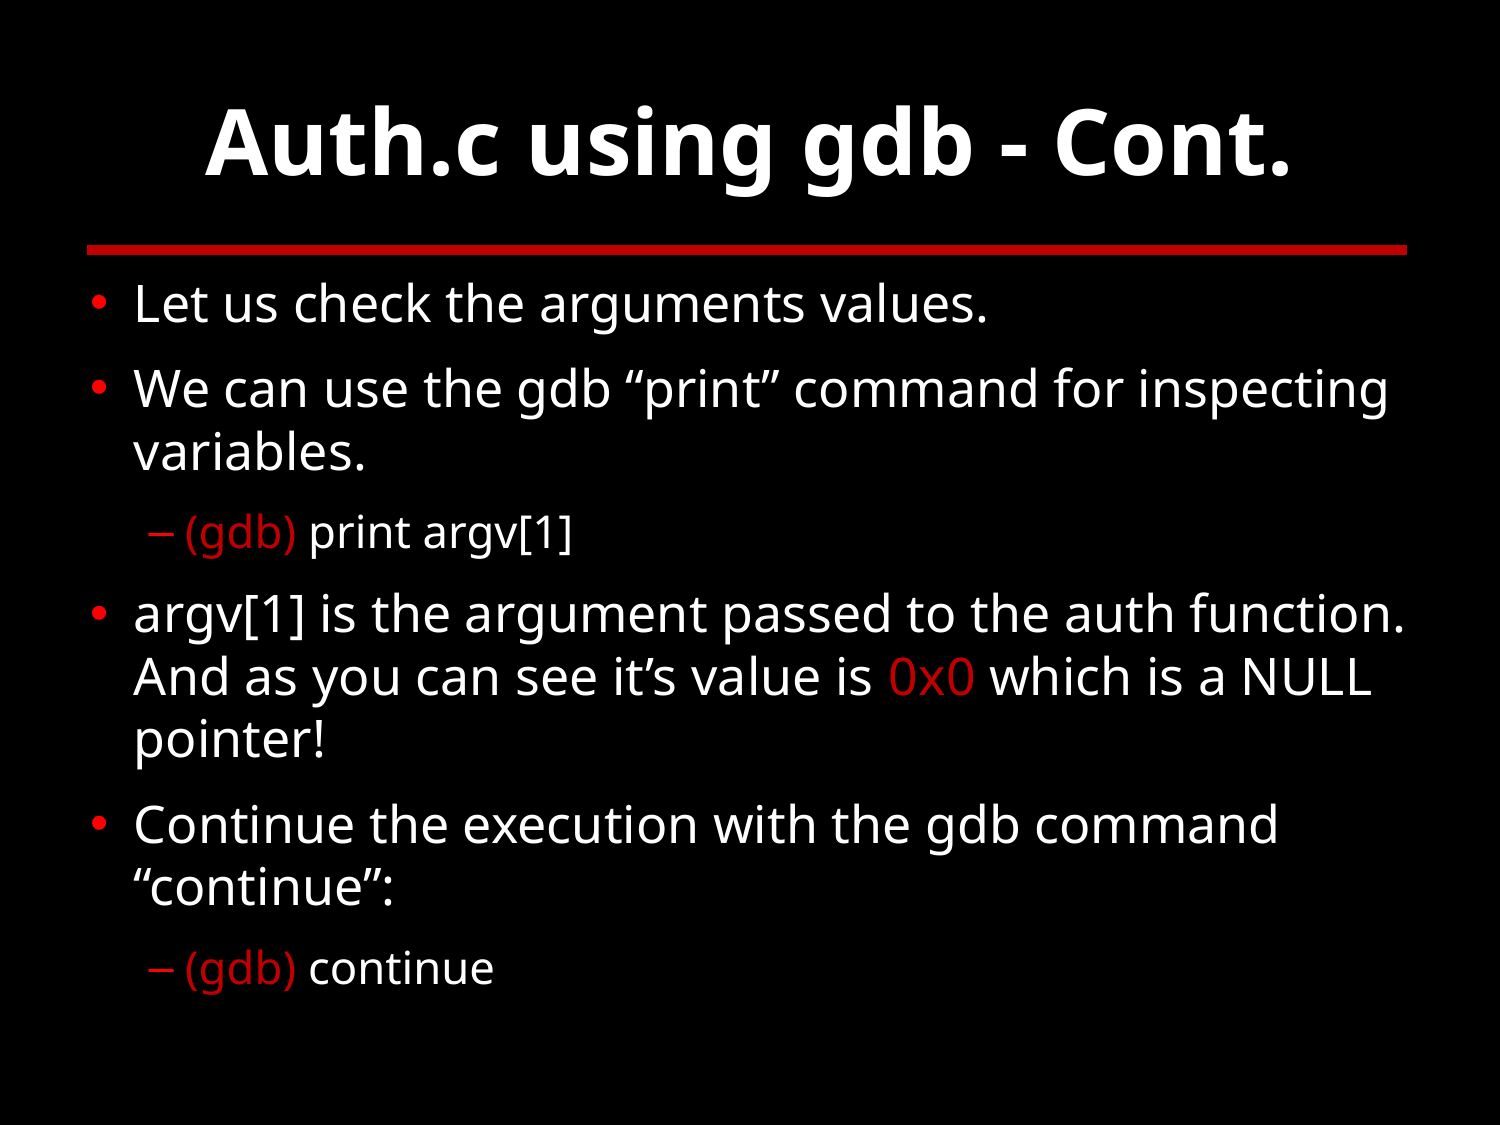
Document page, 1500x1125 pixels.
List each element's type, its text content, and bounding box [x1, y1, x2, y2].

list Let us check the arguments values. We can use the gdb “print” command for inspecting variables. (gdb) print argv[1] argv[1] is the argument passed to the auth function. And as you can see it’s value is 0x0 which is a NULL pointer! Continue the execution with the gdb command “continue”: (gdb) continue [75, 262, 1425, 1005]
title Auth.c using gdb - Cont. [75, 45, 1425, 233]
